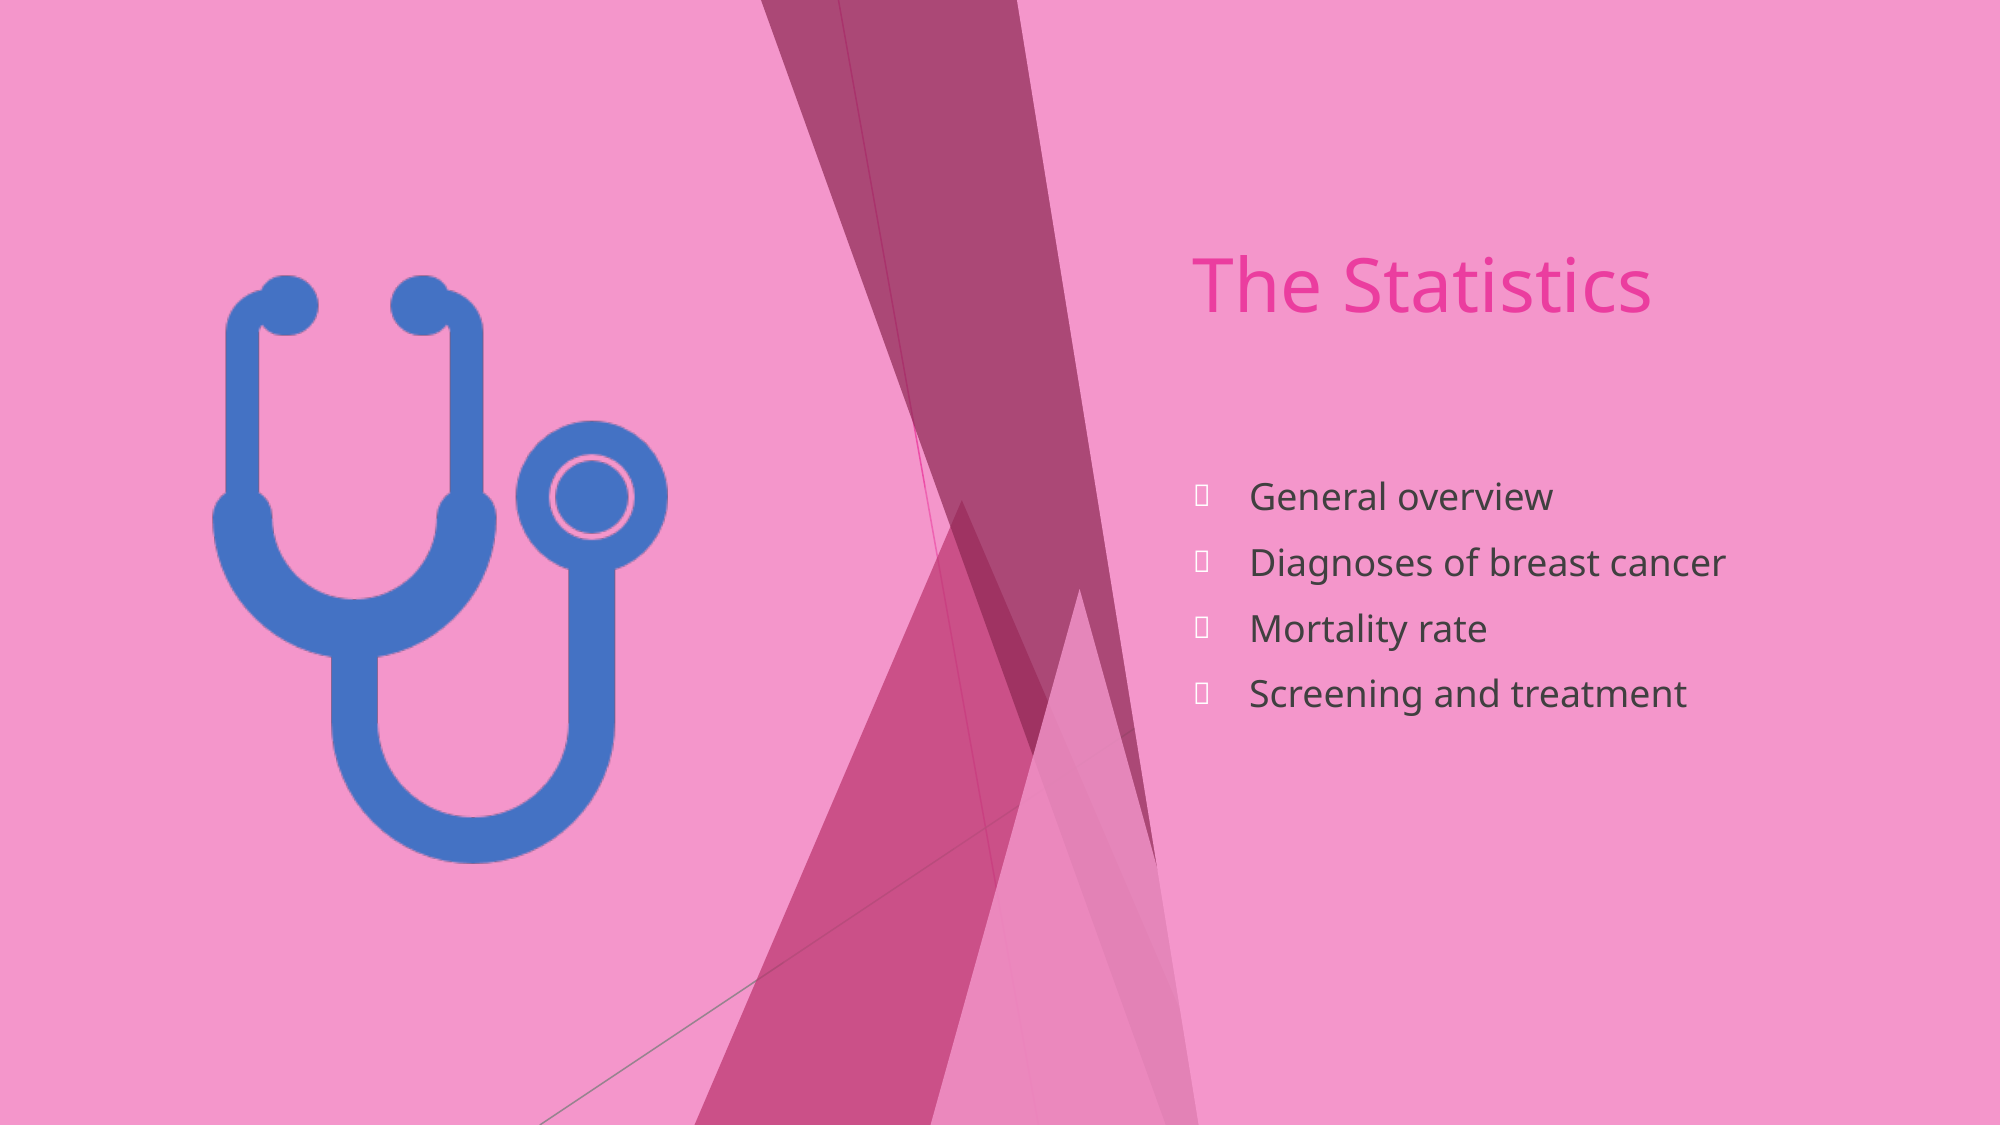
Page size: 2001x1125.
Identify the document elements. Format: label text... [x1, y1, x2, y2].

list General overview Diagnoses of breast cancer Mortality rate Screening and treatment [1178, 465, 1919, 1010]
text_box [0, 0, 2000, 1125]
title The Statistics [1178, 99, 1919, 465]
picture [124, 253, 757, 887]
